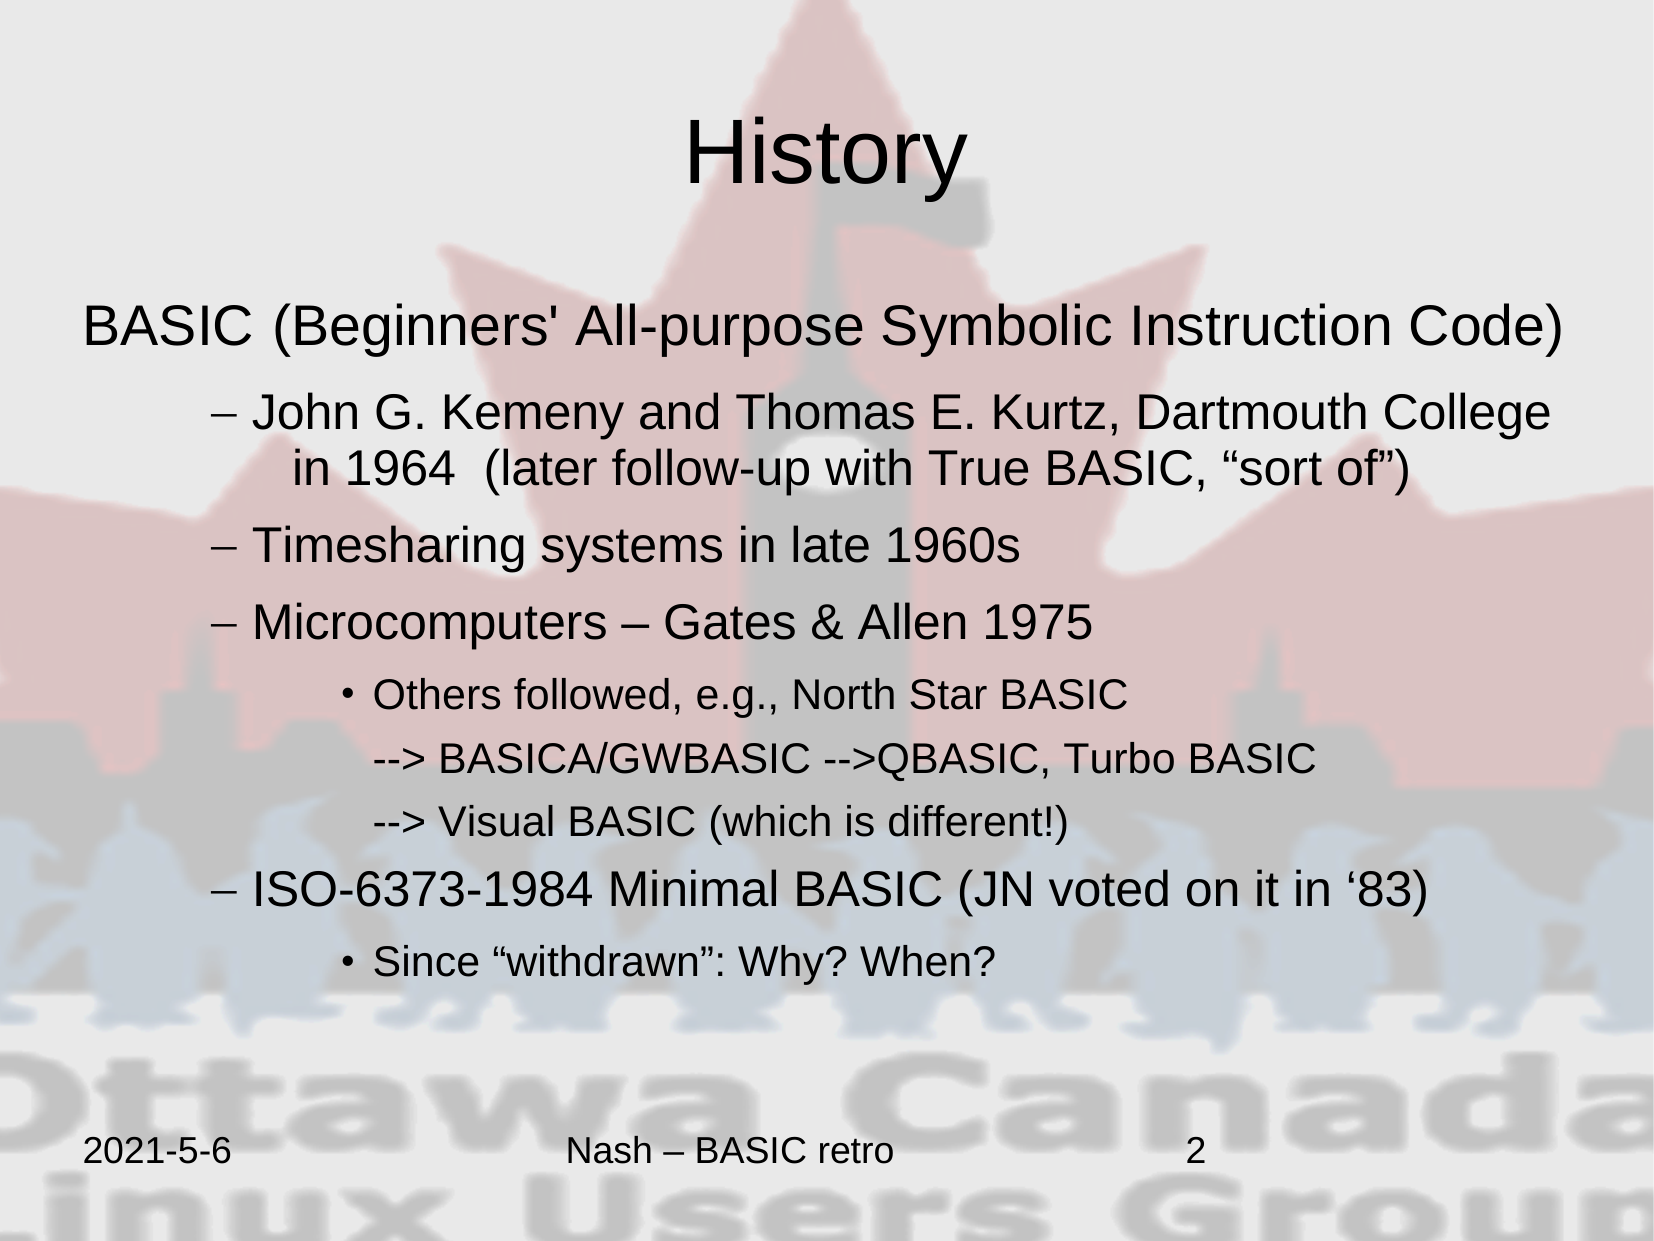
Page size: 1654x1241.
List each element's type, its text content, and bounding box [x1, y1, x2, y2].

list BASIC (Beginners' All-purpose Symbolic Instruction Code) John G. Kemeny and Thomas E. Kurtz, Dartmouth College in 1964 (later follow-up with True BASIC, “sort of”) Timesharing systems in late 1960s Microcomputers – Gates & Allen 1975 Others followed, e.g., North Star BASIC --> BASICA/GWBASIC -->QBASIC, Turbo BASIC --> Visual BASIC (which is different!) ISO-6373-1984 Minimal BASIC (JN voted on it in ‘83) Since “withdrawn”: Why? When? [82, 290, 1570, 1009]
picture [0, 0, 1654, 1241]
title History [82, 49, 1570, 256]
